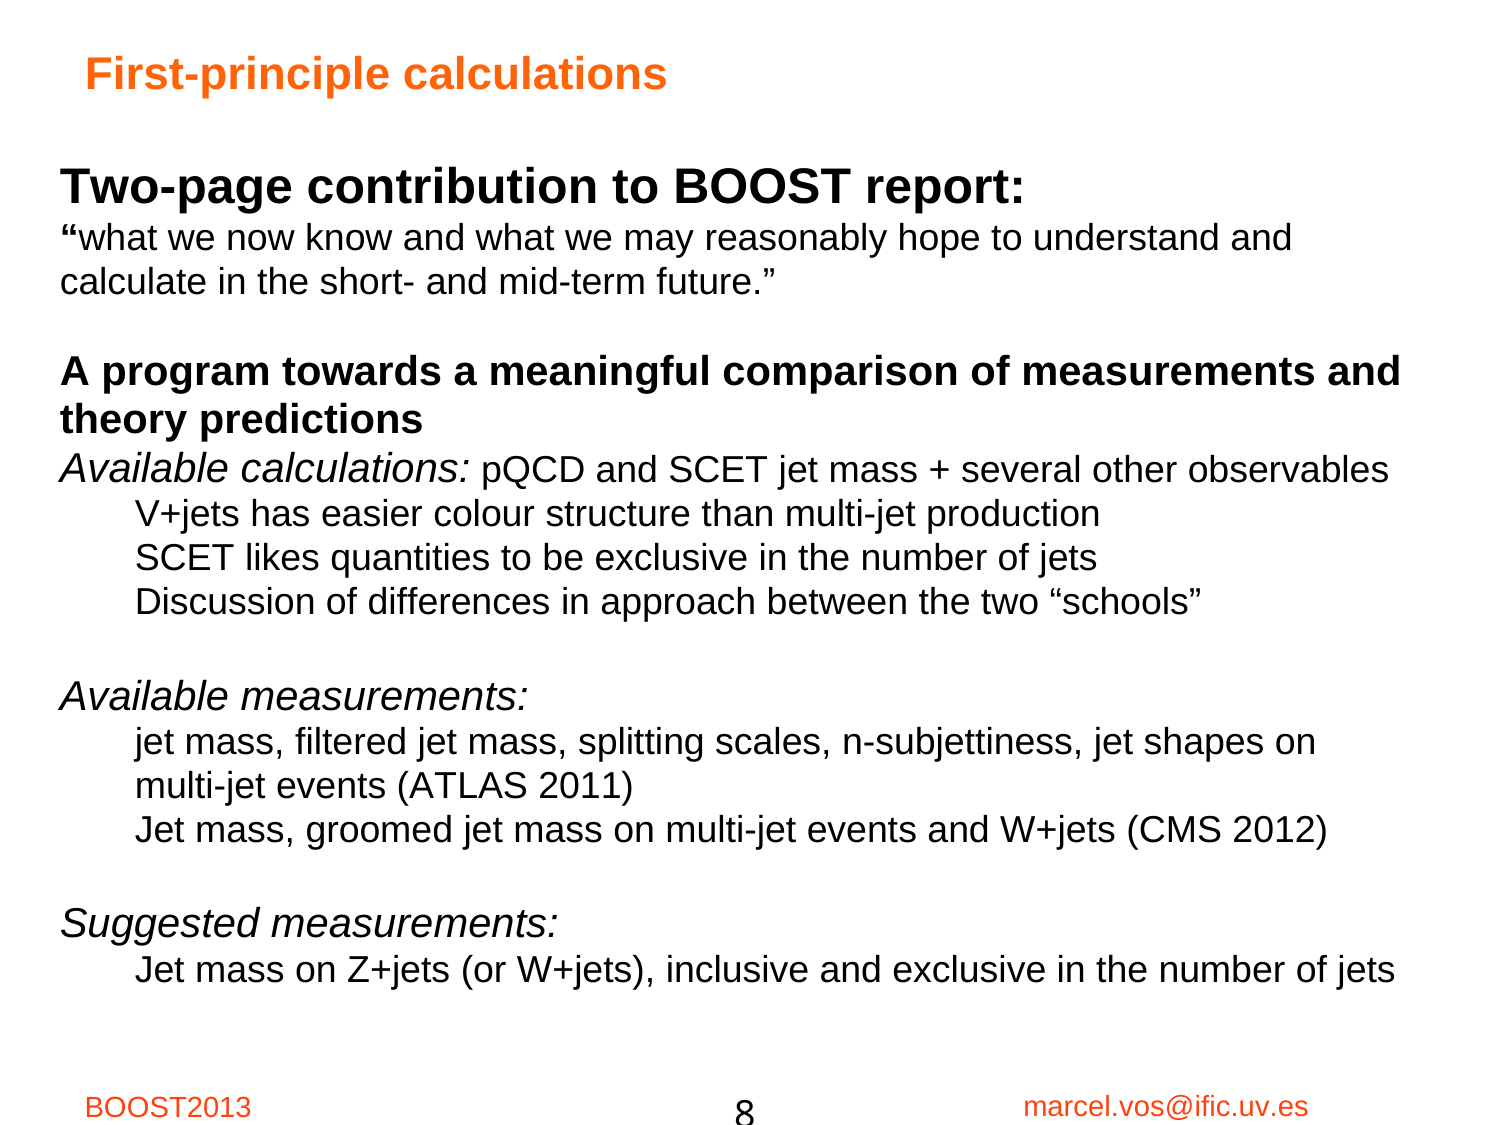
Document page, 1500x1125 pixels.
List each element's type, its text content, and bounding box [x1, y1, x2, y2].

title First-principle calculations [85, 26, 1259, 104]
text_box Two-page contribution to BOOST report: “what we now know and what we may reasonably hope to understand and calculate in the short- and mid-term future.” A program towards a meaningful comparison of measurements and theory predictions Available calculations: pQCD and SCET jet mass + several other observables V+jets has easier colour structure than multi-jet production SCET likes quantities to be exclusive in the number of jets Discussion of differences in approach between the two “schools” Available measurements: jet mass, filtered jet mass, splitting scales, n-subjettiness, jet shapes on multi-jet events (ATLAS 2011) Jet mass, groomed jet mass on multi-jet events and W+jets (CMS 2012) Suggested measurements: Jet mass on Z+jets (or W+jets), inclusive and exclusive in the number of jets [45, 104, 1456, 1125]
